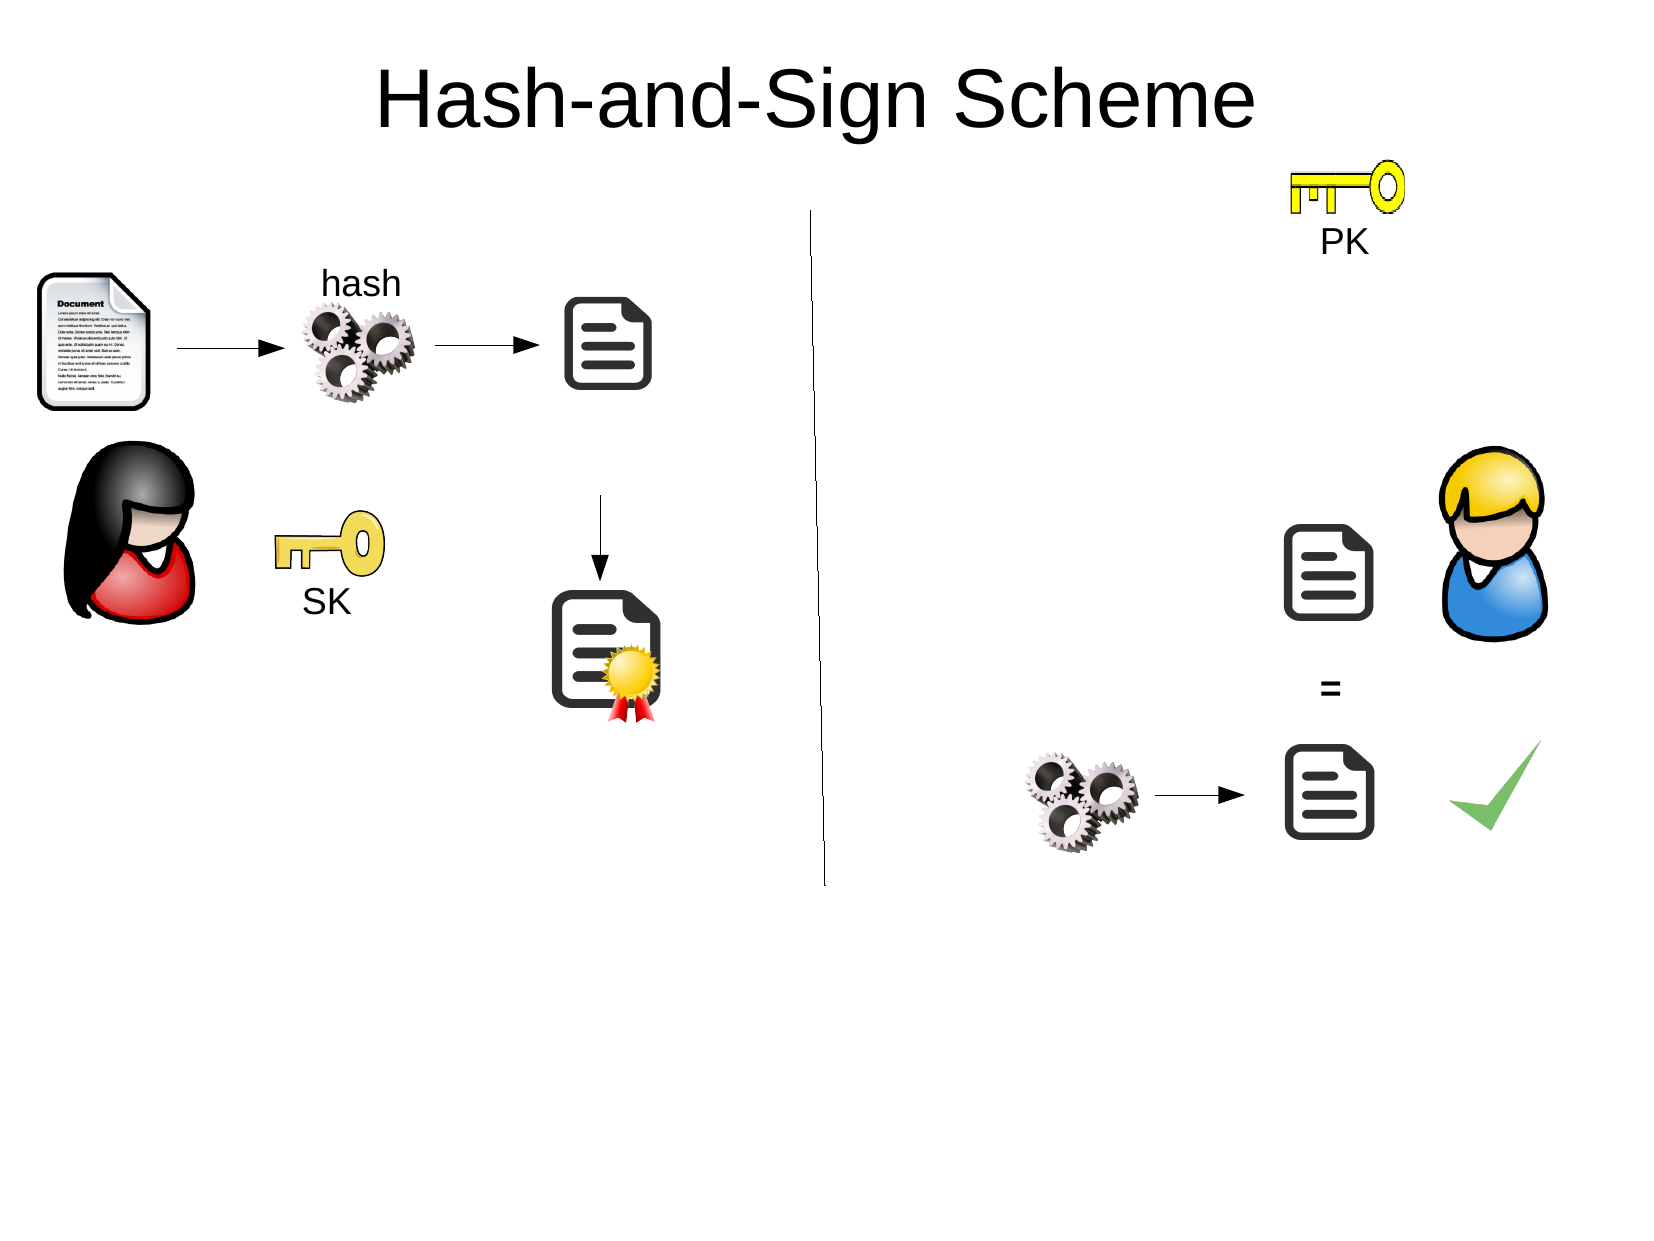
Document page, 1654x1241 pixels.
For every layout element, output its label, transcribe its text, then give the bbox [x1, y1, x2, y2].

picture [1023, 750, 1141, 856]
picture [1275, 744, 1384, 841]
picture [540, 590, 672, 723]
picture [270, 487, 388, 606]
text_box = [1305, 660, 1351, 717]
picture [300, 300, 417, 406]
picture [21, 269, 166, 414]
picture [1444, 734, 1546, 836]
picture [1290, 159, 1405, 214]
text_box SK [287, 573, 367, 631]
picture [1274, 524, 1383, 621]
text_box hash [306, 255, 417, 312]
text_box PK [1305, 213, 1385, 271]
picture [30, 434, 236, 631]
text_box Hash-and-Sign Scheme [360, 45, 1321, 154]
text_box [555, 296, 661, 391]
picture [1395, 441, 1591, 646]
